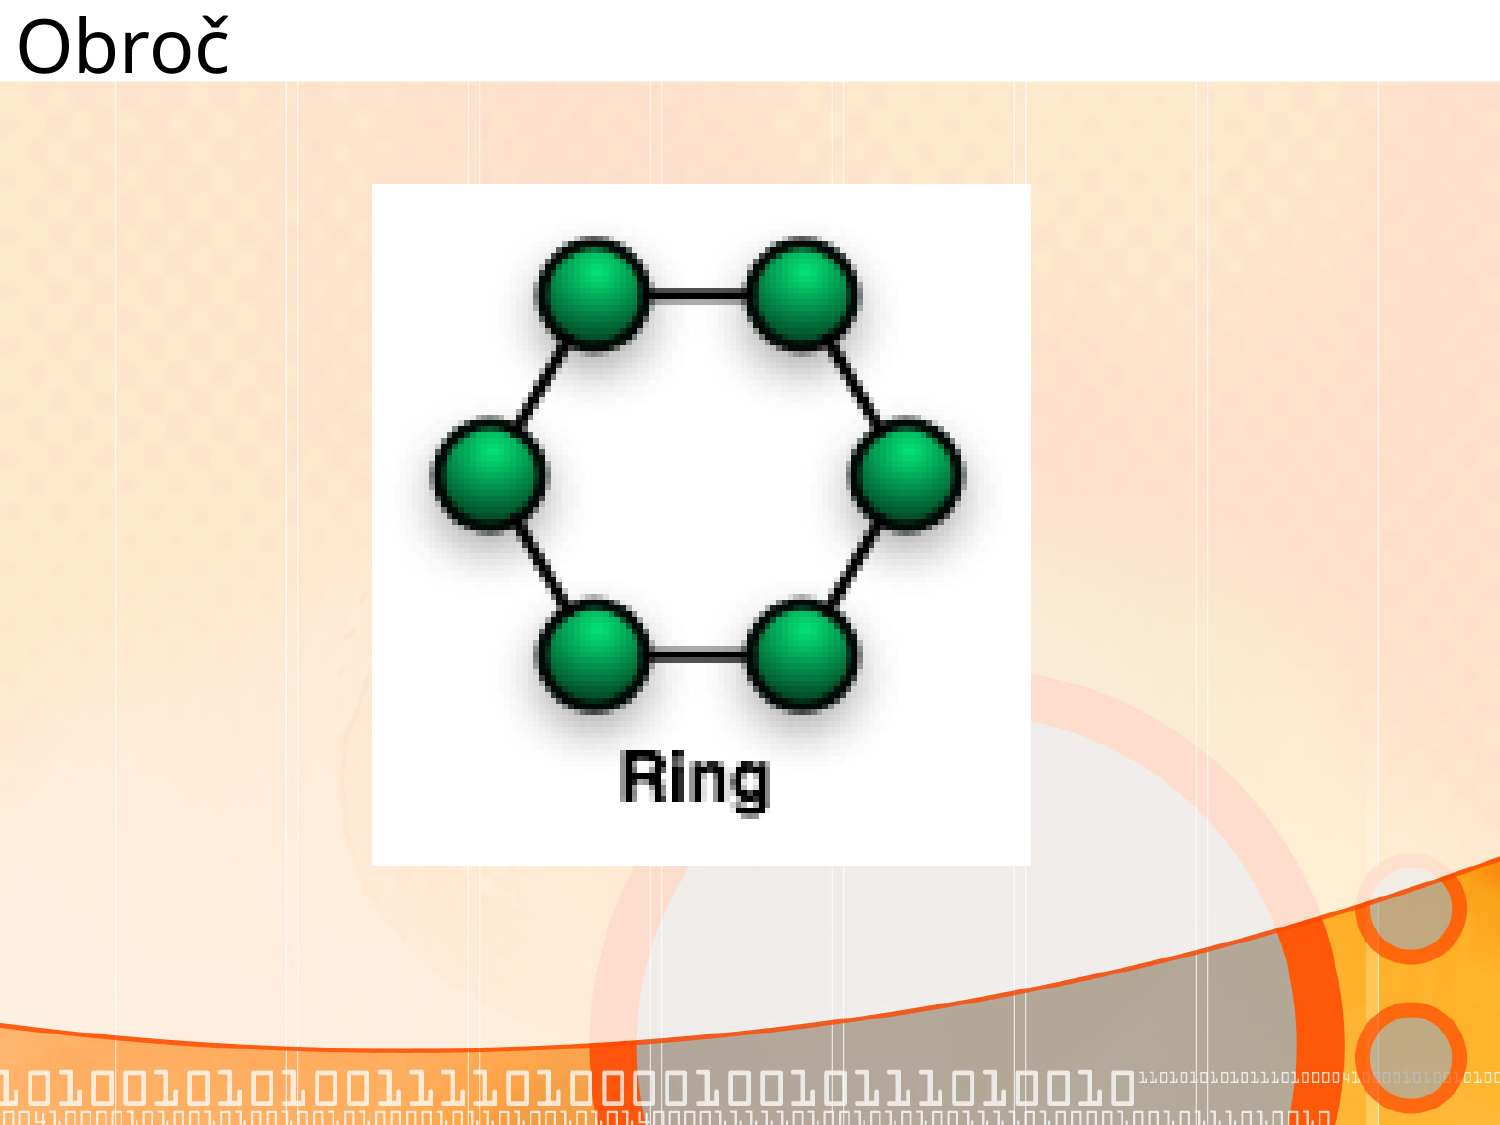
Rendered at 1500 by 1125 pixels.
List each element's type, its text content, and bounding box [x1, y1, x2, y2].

title Obroč [0, 0, 1500, 100]
picture [0, 100, 1500, 1125]
